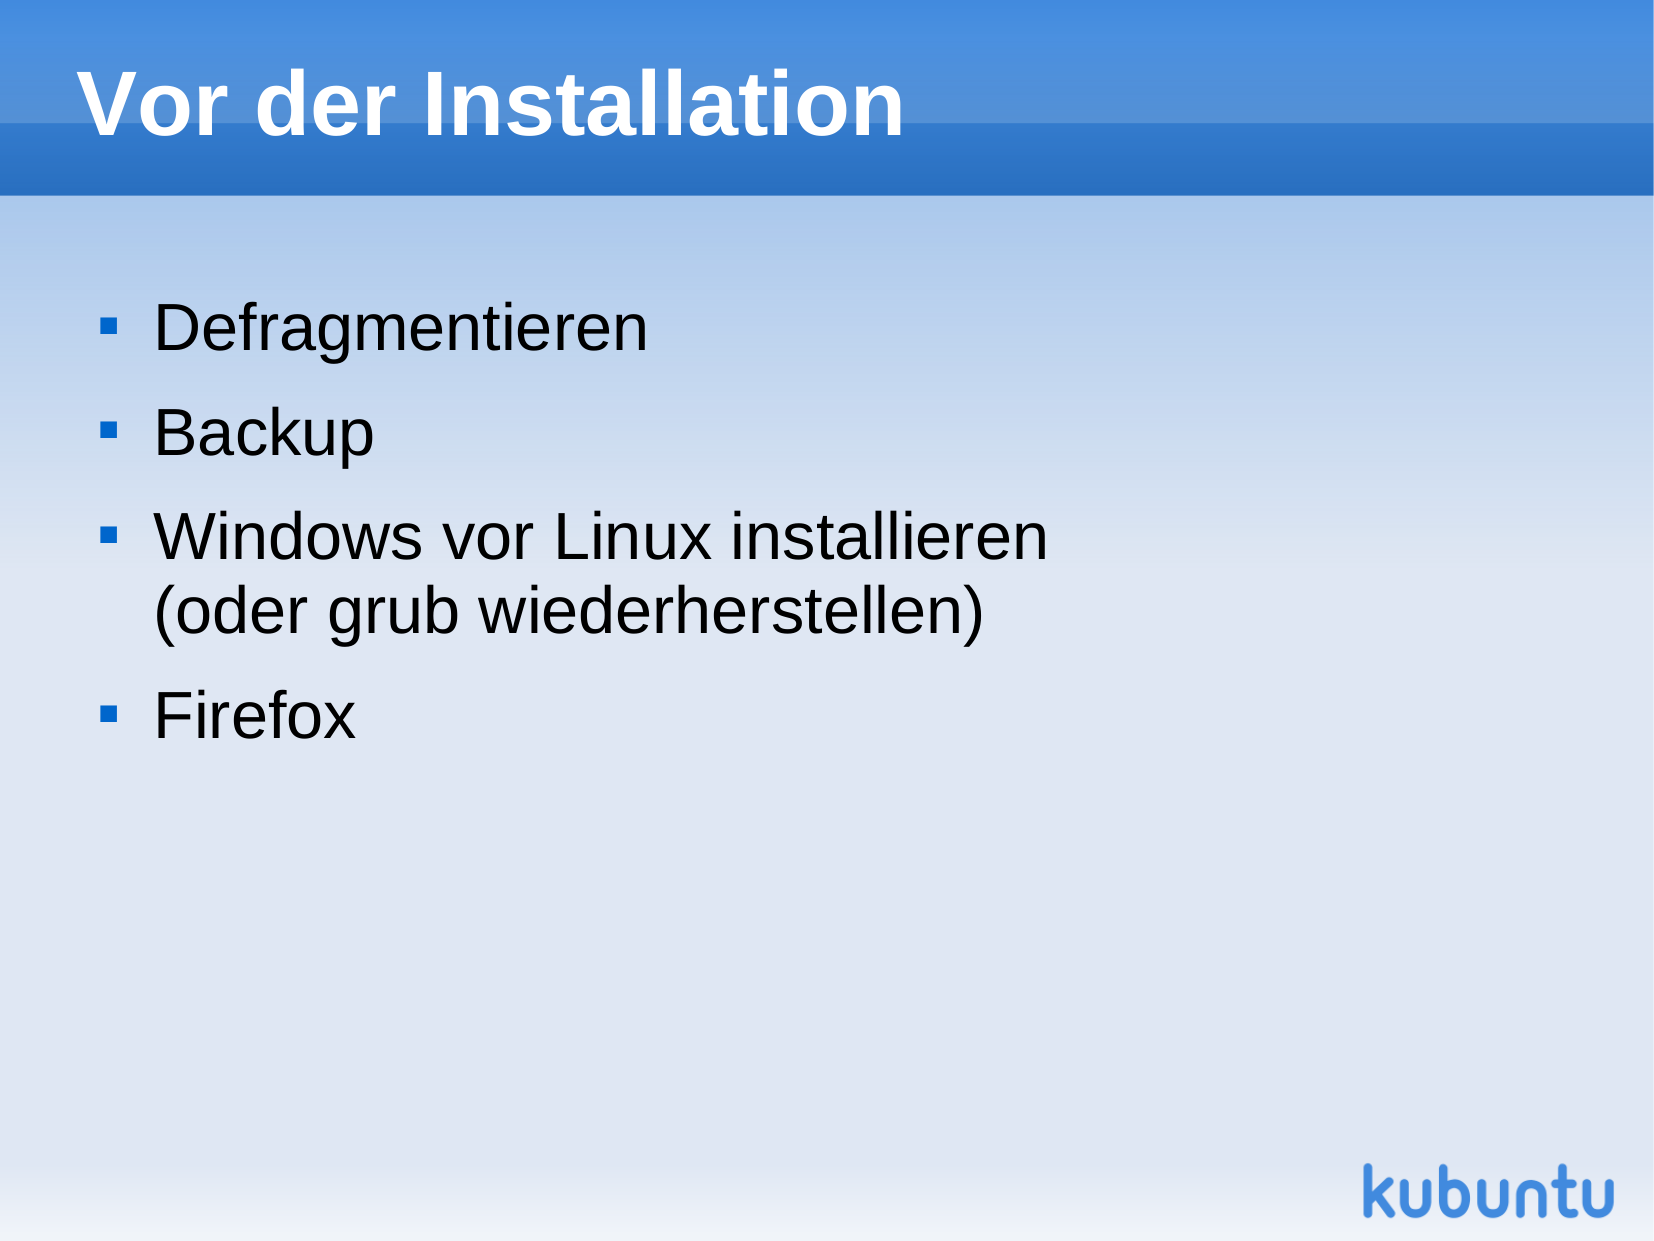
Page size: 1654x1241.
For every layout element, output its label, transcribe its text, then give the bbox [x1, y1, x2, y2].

title Vor der Installation [76, 0, 1565, 208]
list Defragmentieren Backup Windows vor Linux installieren (oder grub wiederherstellen) Firefox [82, 290, 1571, 1109]
picture [0, 0, 1654, 1241]
